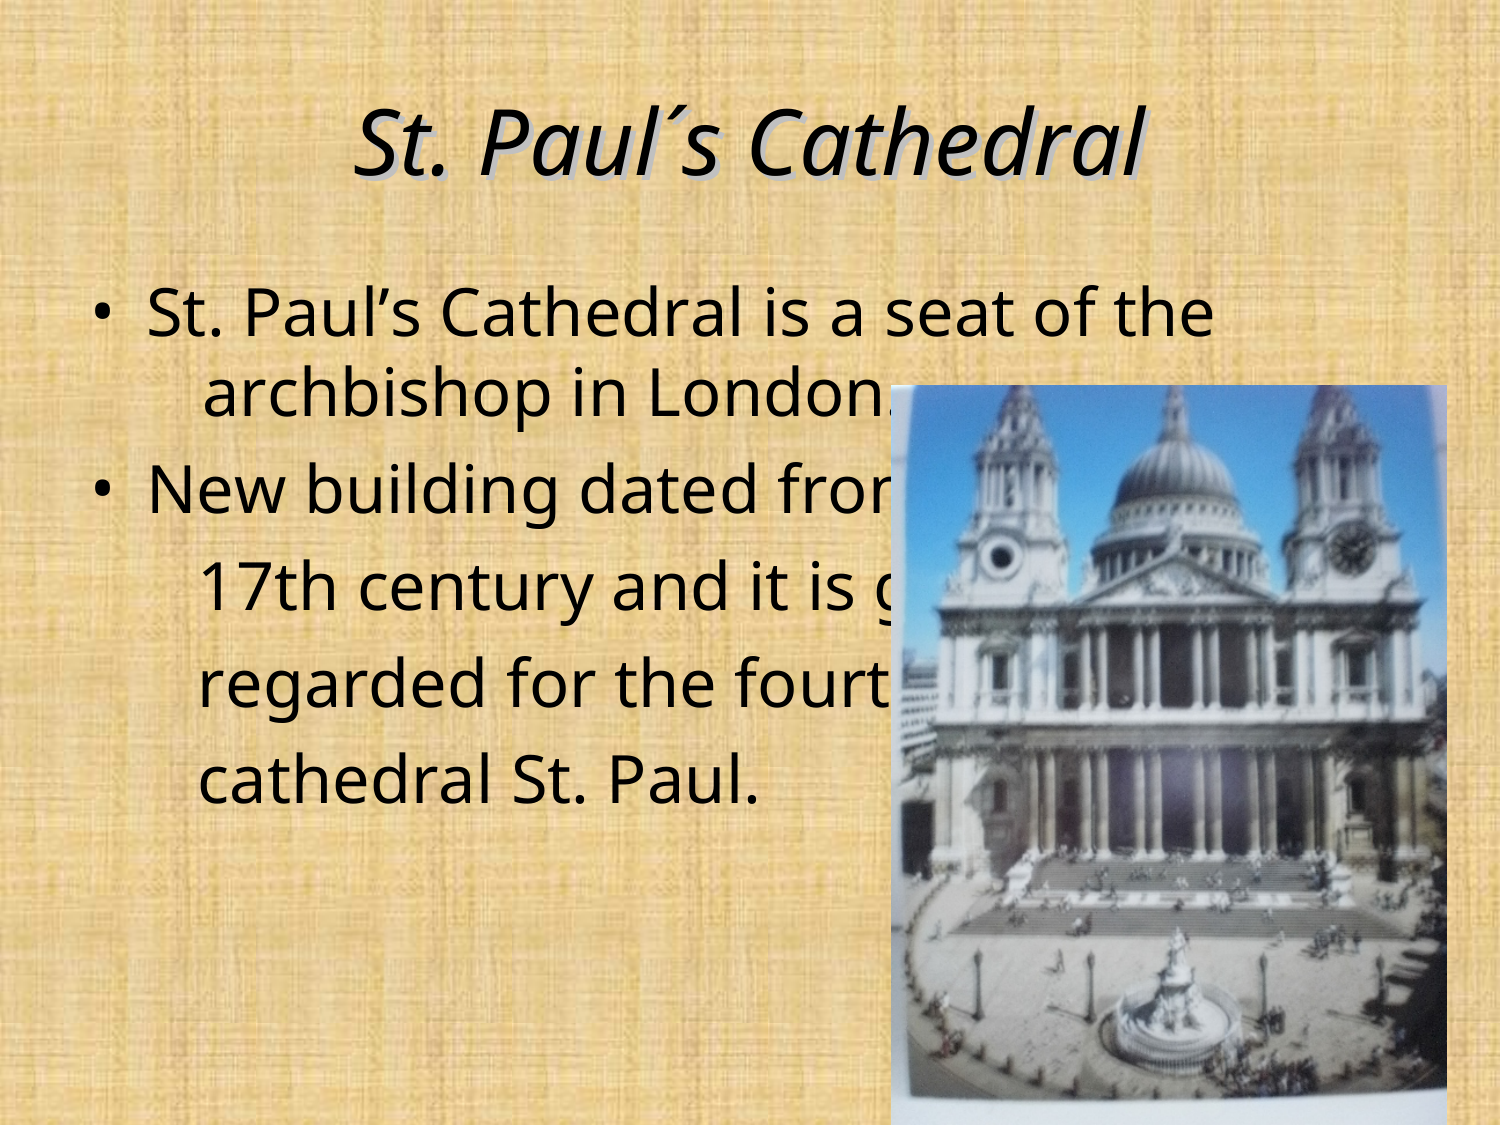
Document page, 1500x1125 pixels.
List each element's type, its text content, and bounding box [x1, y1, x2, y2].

title St. Paul´s Cathedral [75, 45, 1426, 233]
list St. Paul’s Cathedral is a seat of the archbishop in London. New building dated from 17th century and it is generally regarded for the fourth cathedral St. Paul. [75, 262, 1426, 1005]
picture [891, 385, 1447, 1125]
